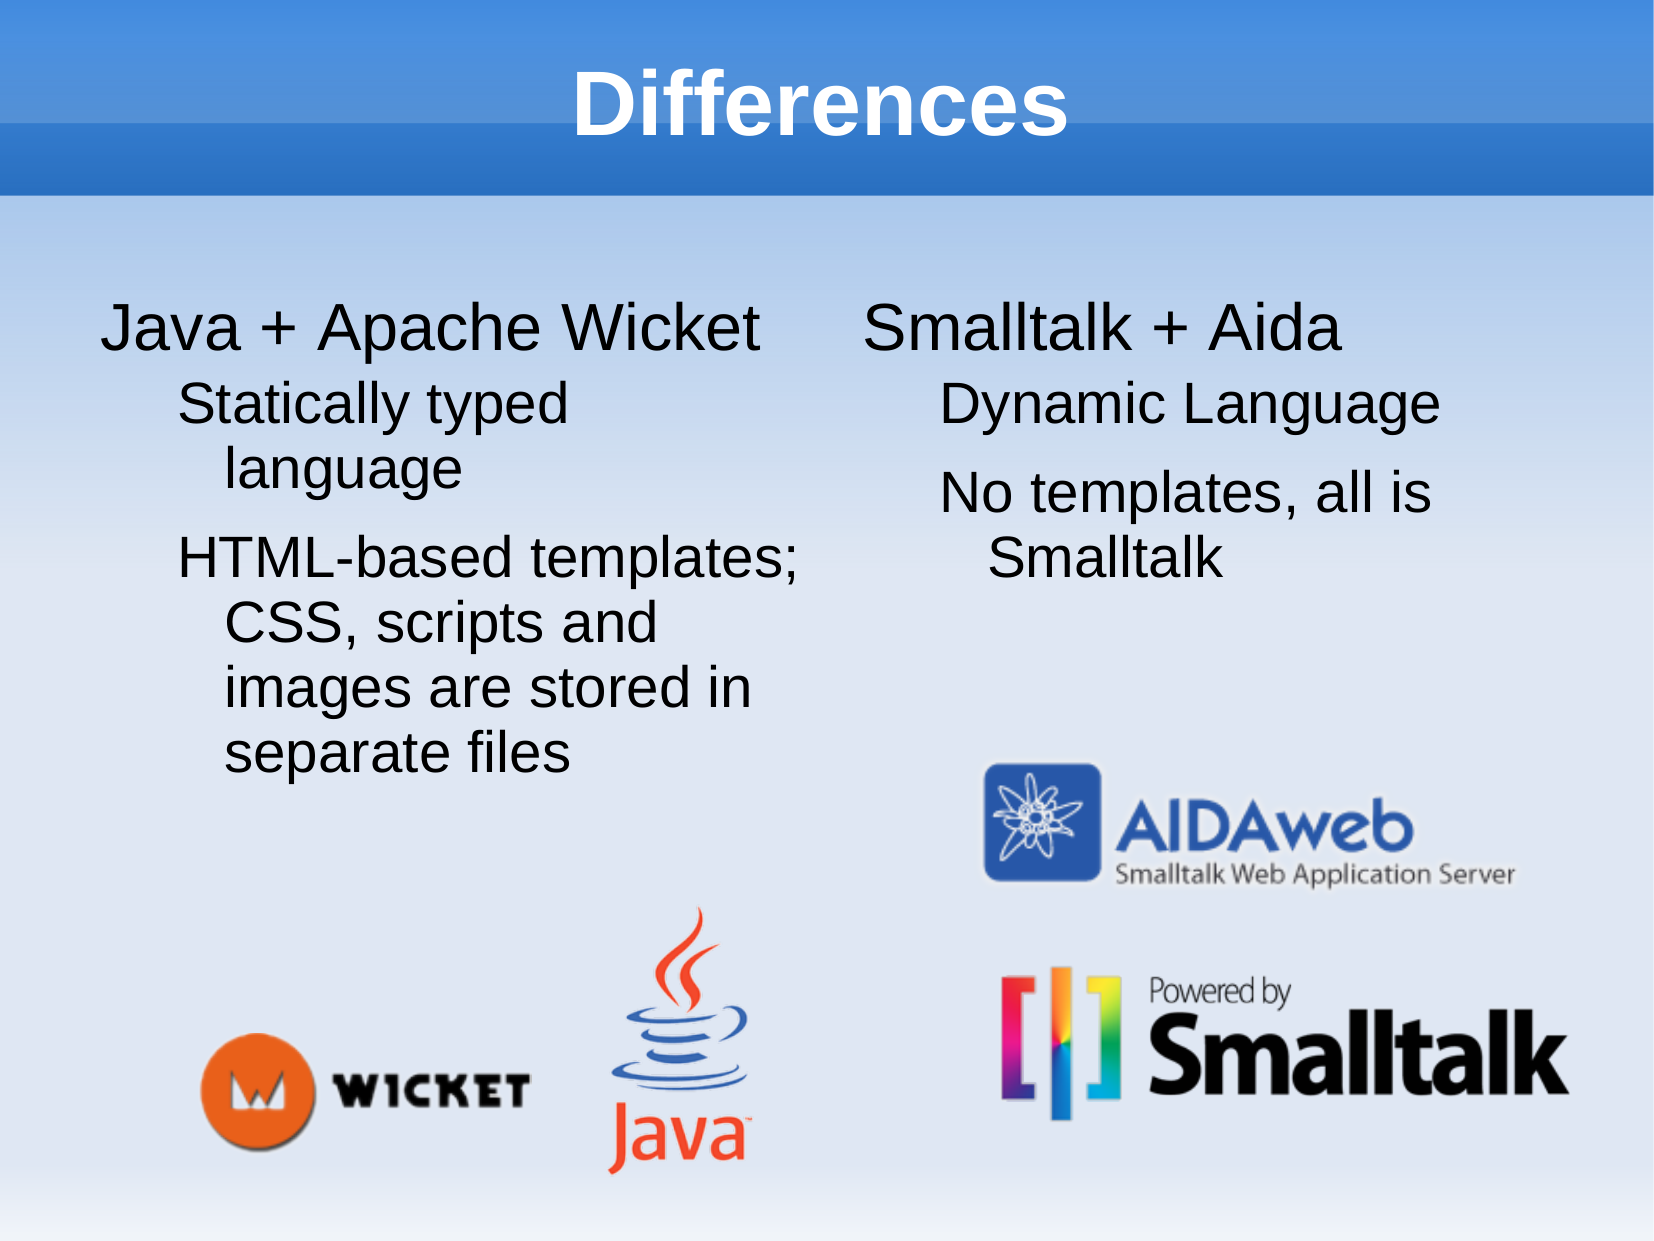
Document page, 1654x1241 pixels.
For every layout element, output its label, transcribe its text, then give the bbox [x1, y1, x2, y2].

list Smalltalk + Aida Dynamic Language No templates, all is Smalltalk [845, 290, 1572, 1094]
picture [0, 0, 1654, 1241]
title Differences [76, 0, 1565, 208]
list Java + Apache Wicket Statically typed language HTML-based templates; CSS, scripts and images are stored in separate files [82, 290, 809, 1109]
